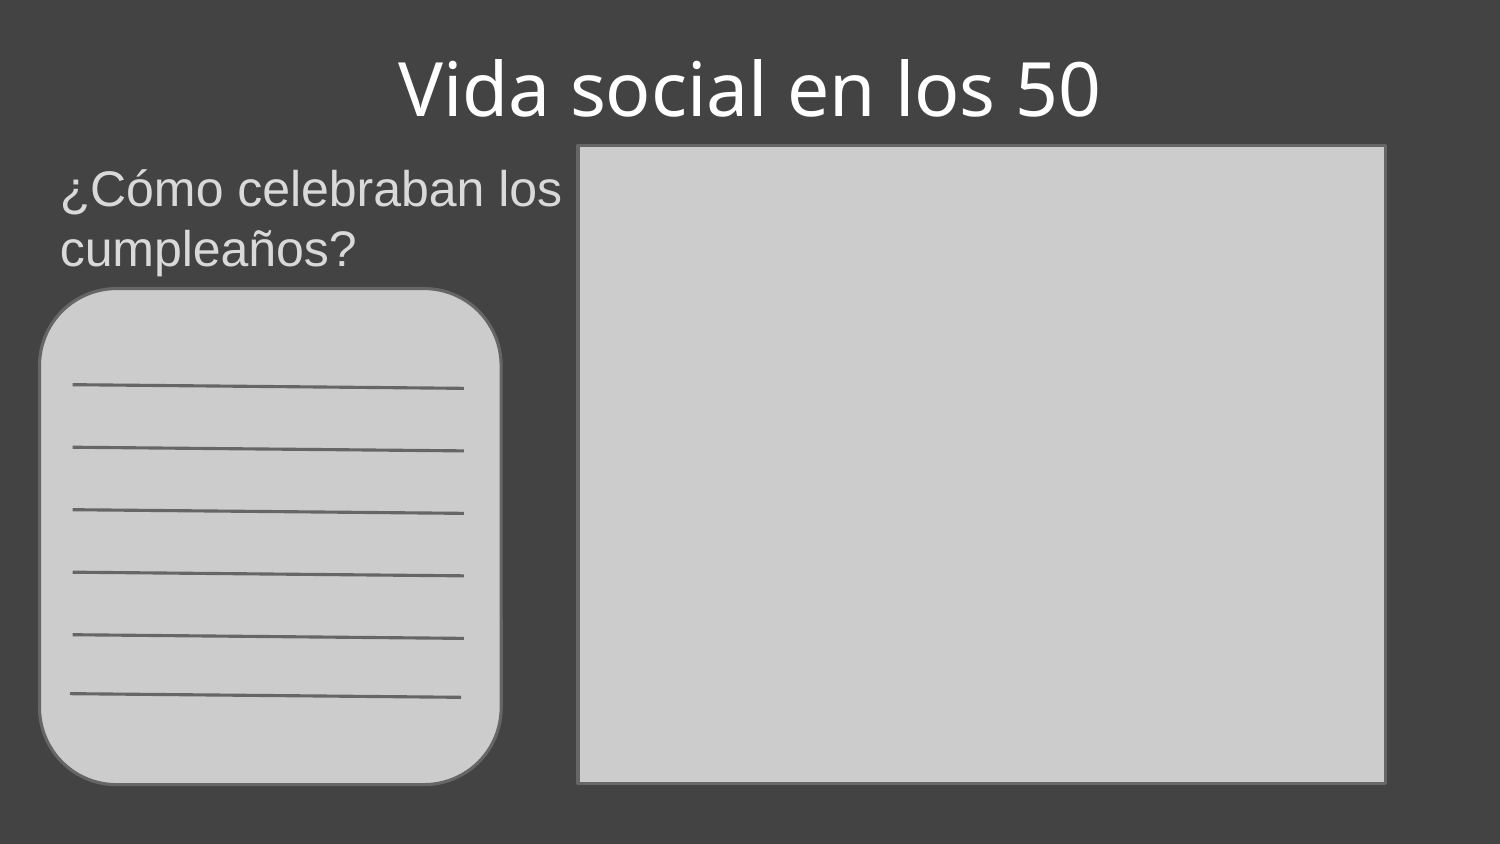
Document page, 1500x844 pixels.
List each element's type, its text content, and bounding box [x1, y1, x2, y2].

text_box ¿Cómo celebraban los cumpleaños? [44, 114, 588, 318]
text_box [39, 288, 502, 785]
text_box Vida social en los 50 [58, 26, 1442, 130]
text_box [577, 145, 1386, 784]
